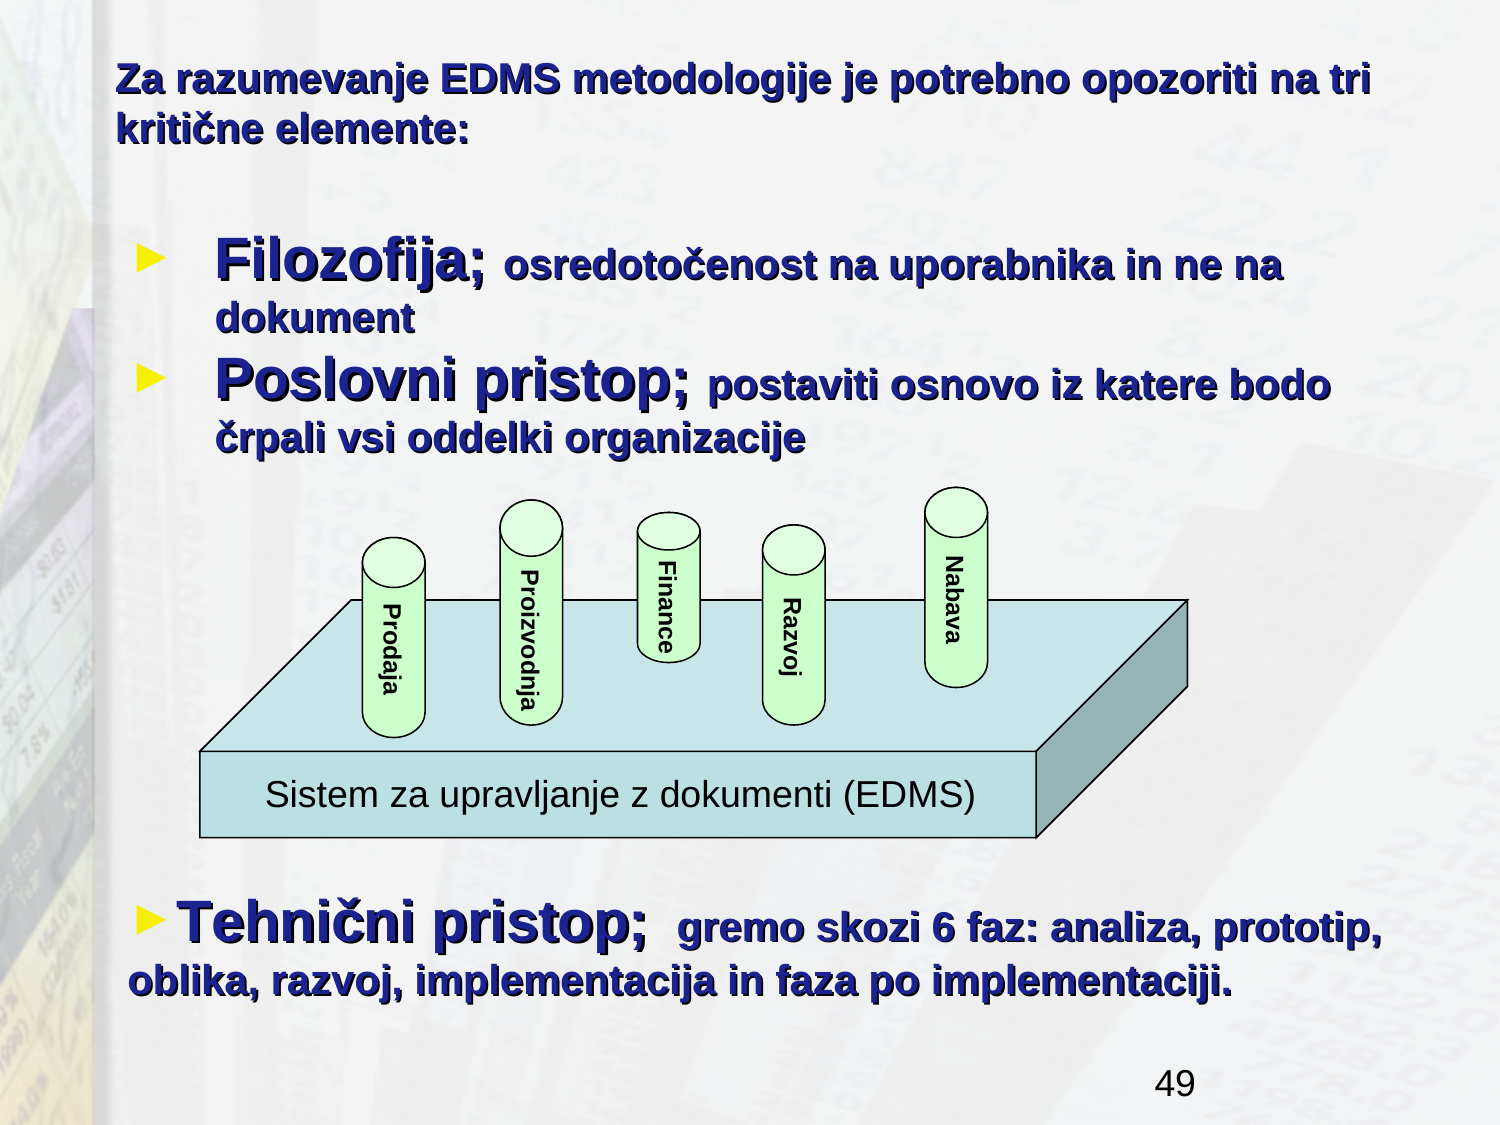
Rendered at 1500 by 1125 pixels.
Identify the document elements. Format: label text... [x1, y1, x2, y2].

text_box Finance [637, 532, 701, 663]
text_box Sistem za upravljanje z dokumenti (EDMS) [249, 762, 1101, 823]
list Filozofija; osredotočenost na uporabnika in ne na dokument Poslovni pristop; postaviti osnovo iz katere bodo črpali vsi oddelki organizacije [112, 212, 1460, 563]
text_box [199, 600, 1188, 838]
text_box Proizvodnja [500, 533, 563, 726]
text_box Nabava [924, 514, 988, 688]
title Za razumevanje EDMS metodologije je potrebno opozoriti na tri kritične elemente: [100, 7, 1451, 195]
text_box Razvoj [762, 551, 826, 726]
text_box Tehnični pristop; gremo skozi 6 faz: analiza, prototip, oblika, razvoj, implementacija in faza po implementaciji. [112, 875, 1450, 1087]
picture [0, 0, 1500, 1125]
text_box Prodaja [362, 563, 426, 738]
